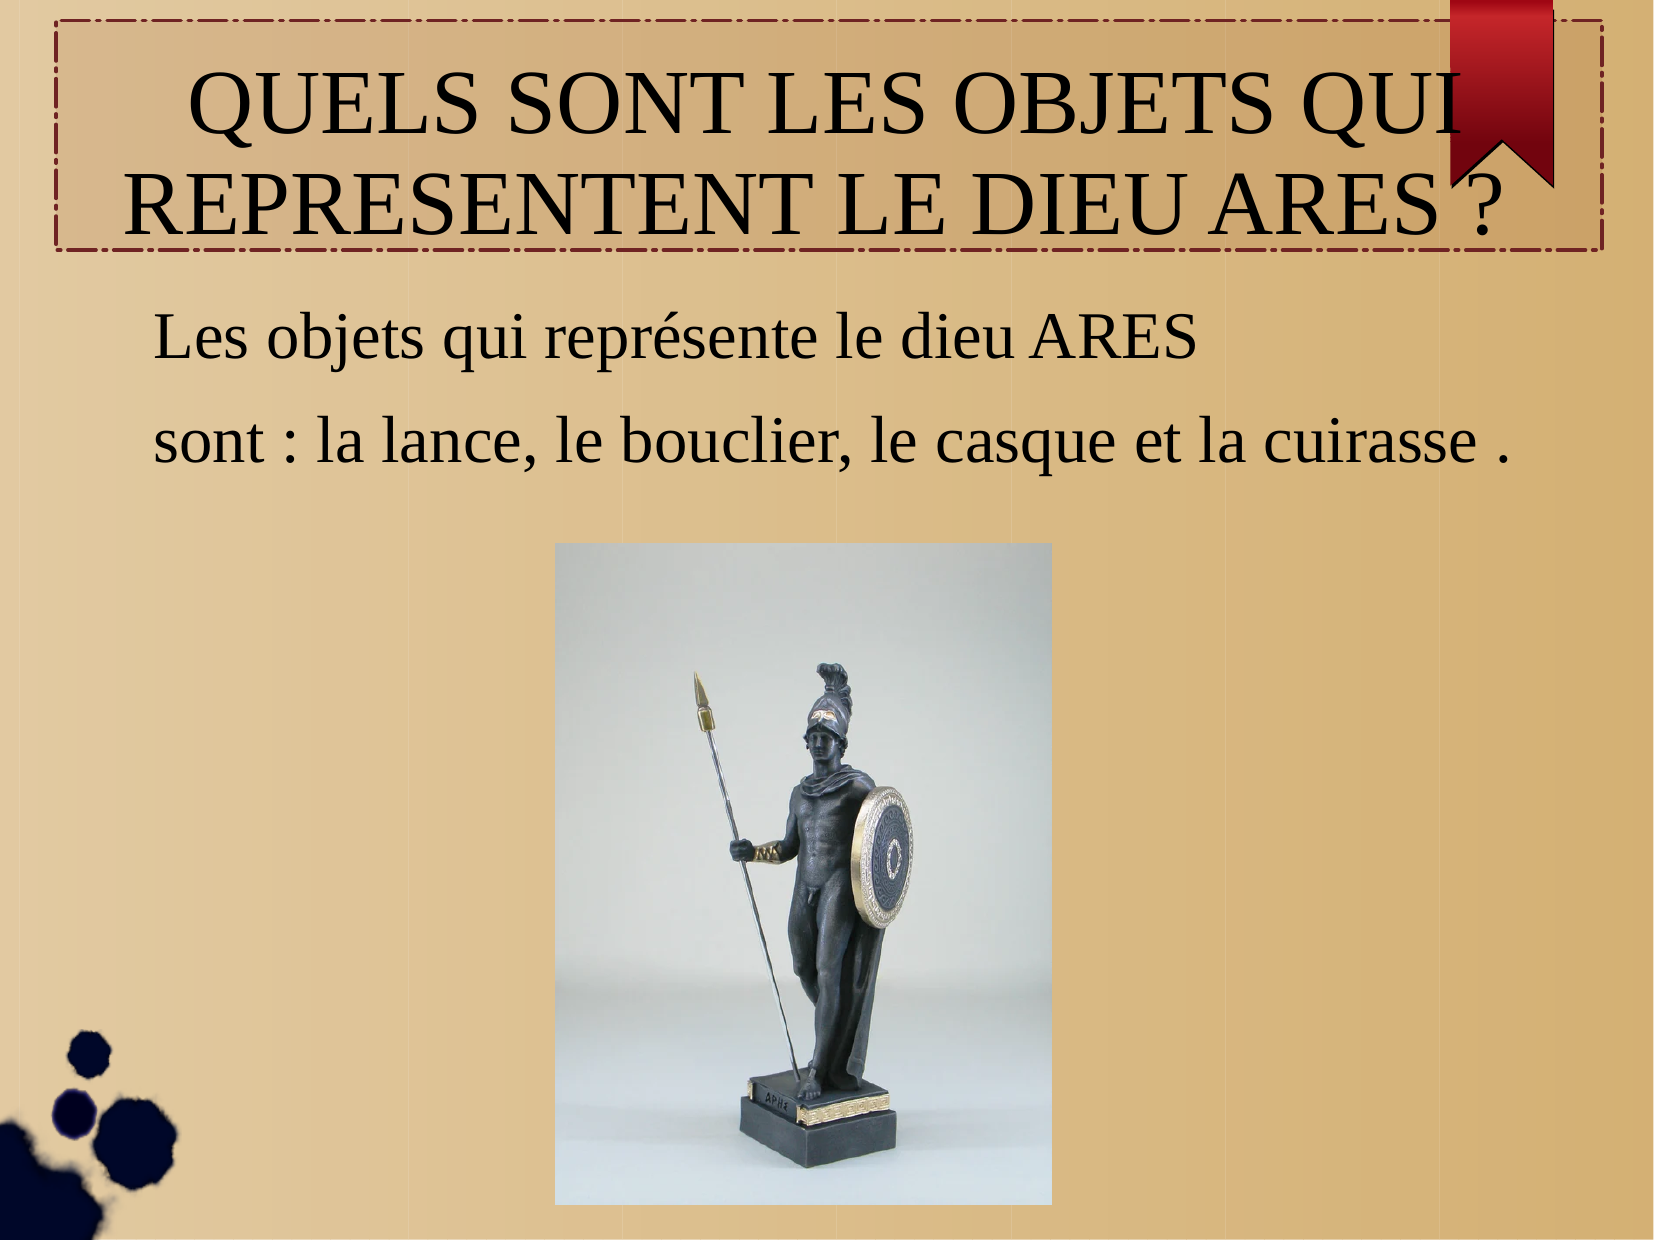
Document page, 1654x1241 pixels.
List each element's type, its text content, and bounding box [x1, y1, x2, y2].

picture [555, 543, 1052, 1205]
list Les objets qui représente le dieu ARES sont : la lance, le bouclier, le casque et la cuirasse . [82, 299, 1571, 1019]
title QUELS SONT LES OBJETS QUI REPRESENTENT LE DIEU ARES ? [82, 49, 1571, 257]
